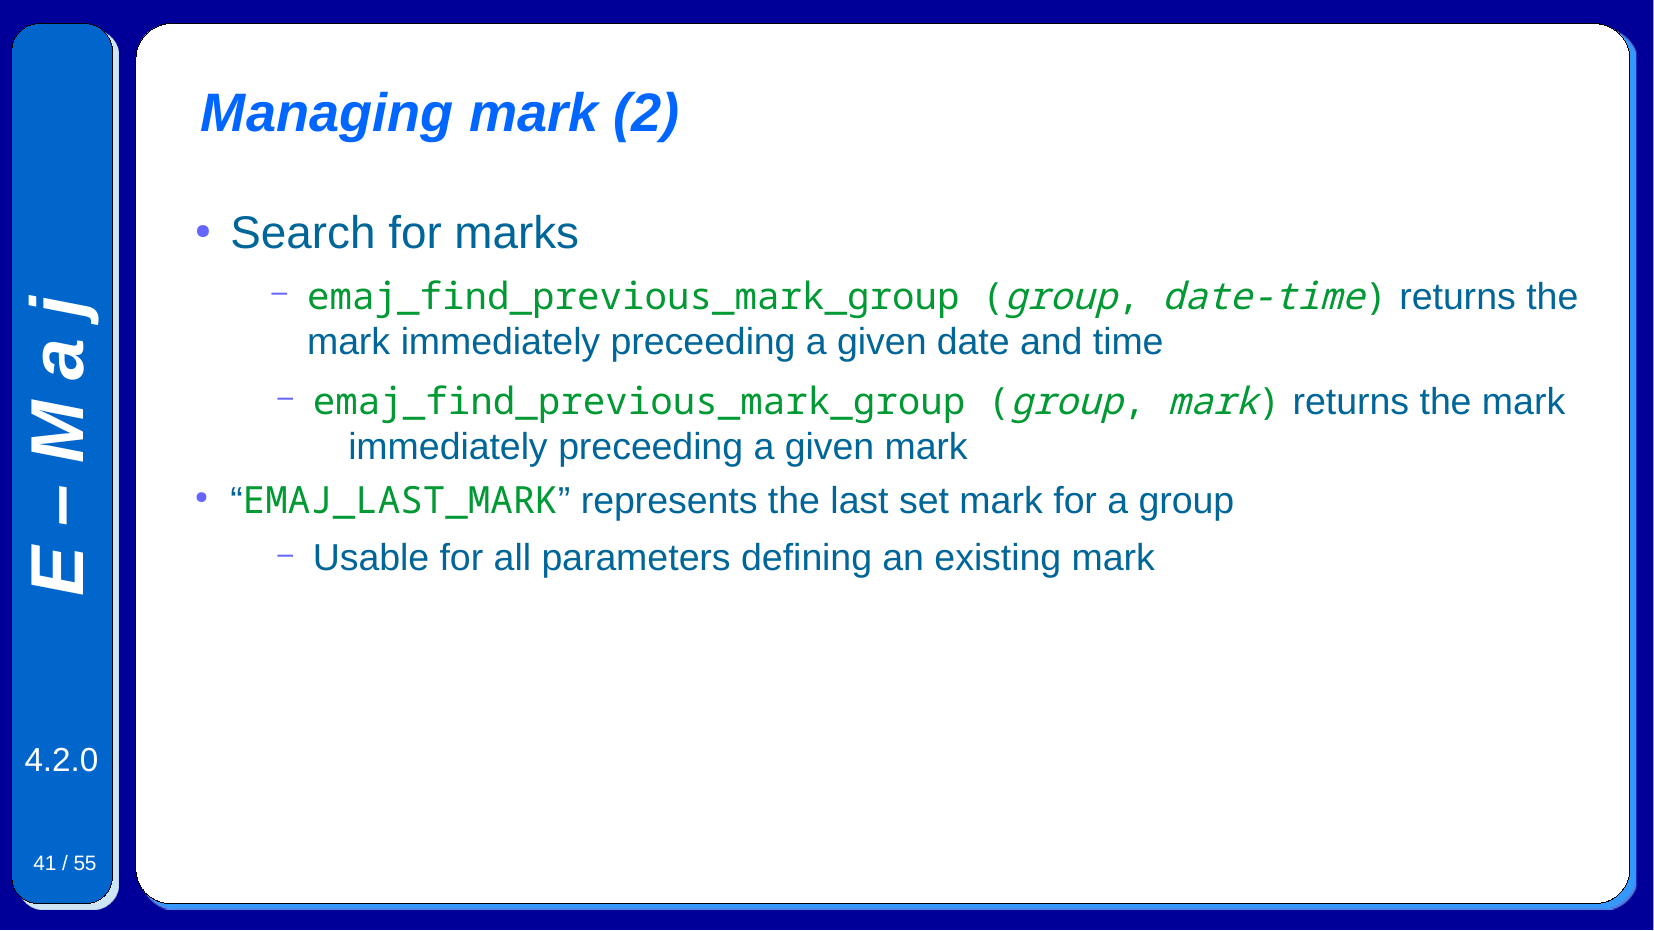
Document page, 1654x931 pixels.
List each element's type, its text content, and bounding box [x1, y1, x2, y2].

list Search for marks emaj_find_previous_mark_group (group, date-time) returns the mark immediately preceeding a given date and time emaj_find_previous_mark_group (group, mark) returns the mark immediately preceeding a given mark “EMAJ_LAST_MARK” represents the last set mark for a group Usable for all parameters defining an existing mark [177, 206, 1587, 827]
title Managing mark (2) [200, 34, 1575, 191]
